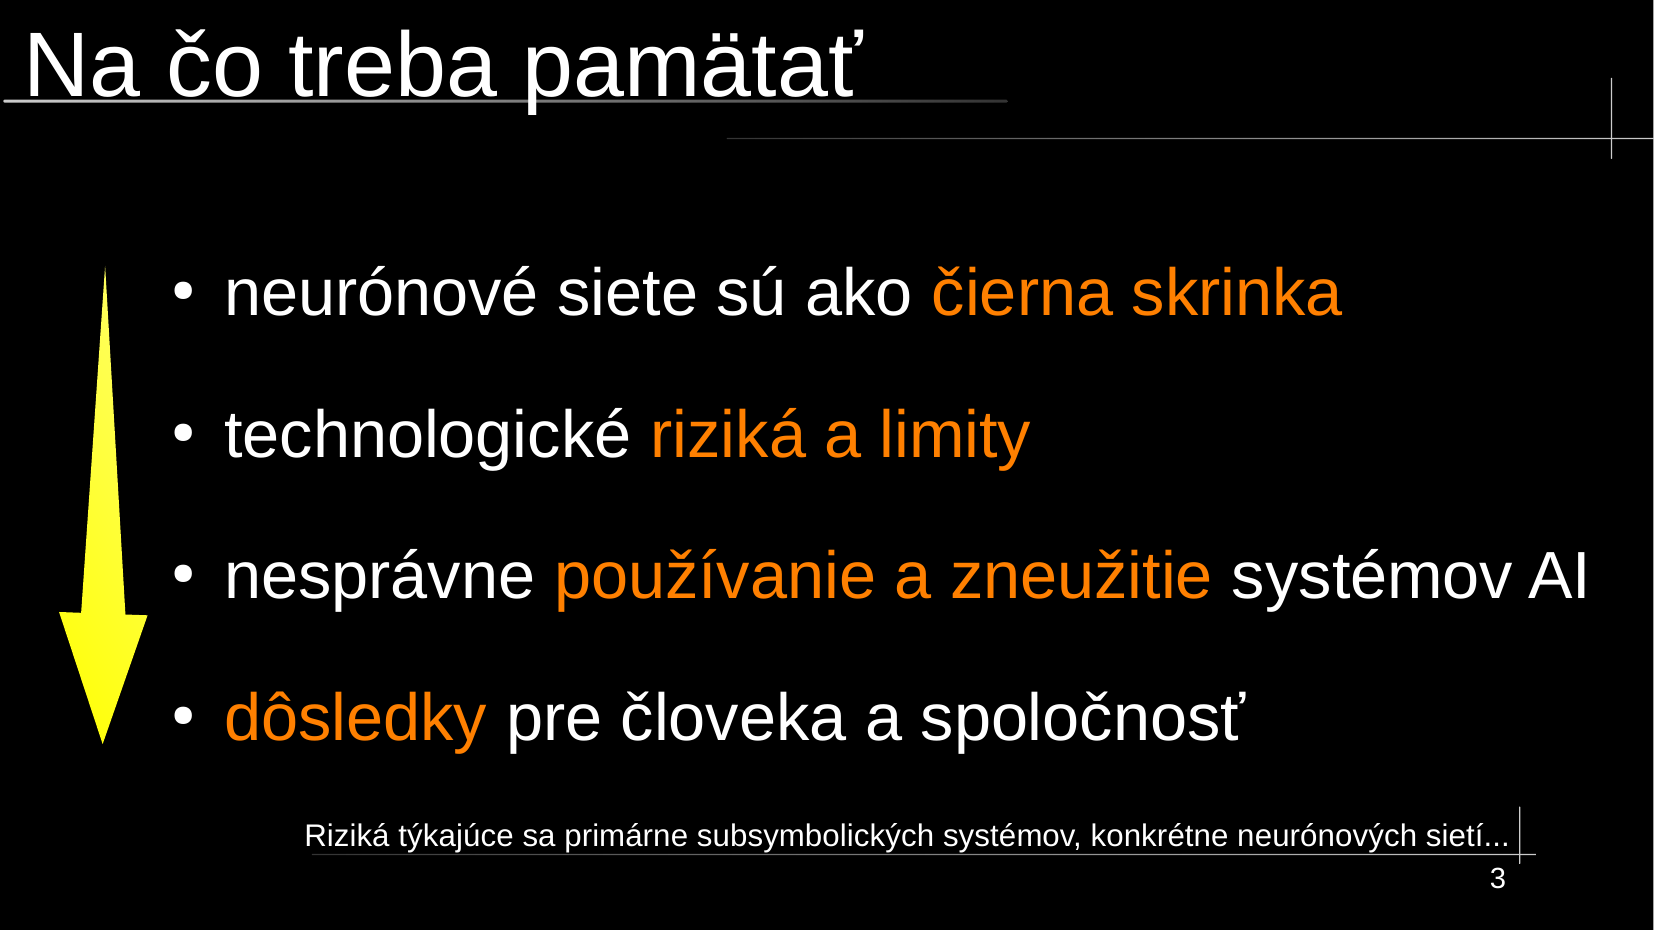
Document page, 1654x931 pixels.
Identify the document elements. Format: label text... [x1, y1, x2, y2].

title Riziká týkajúce sa primárne subsymbolických systémov, konkrétne neurónových sietí... [295, 803, 1512, 869]
list neurónové siete sú ako čierna skrinka technologické riziká a limity nesprávne používanie a zneužitie systémov AI dôsledky pre človeka a spoločnosť [153, 217, 1642, 758]
title Na čo treba pamätať [23, 11, 1589, 119]
text_box [59, 265, 148, 745]
